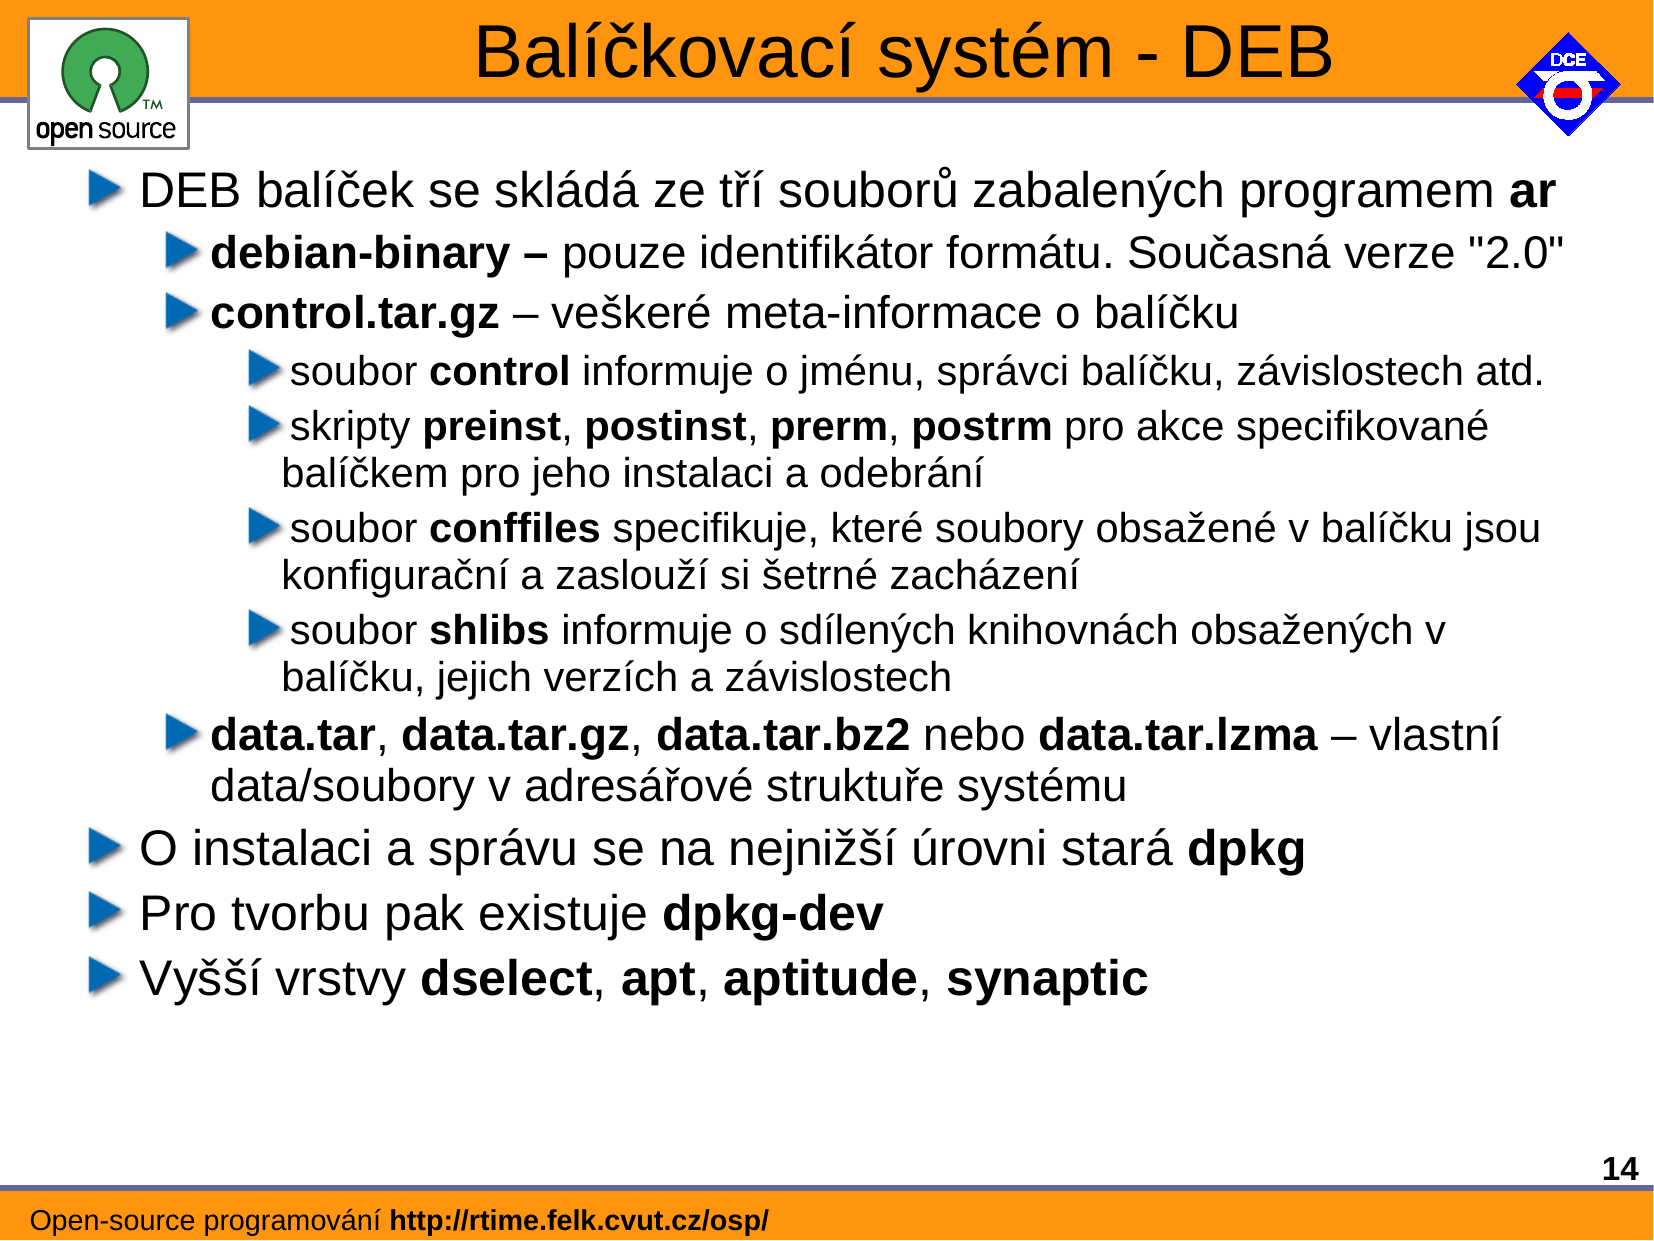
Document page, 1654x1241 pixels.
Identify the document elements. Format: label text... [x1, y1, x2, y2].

title Balíčkovací systém - DEB [178, 4, 1631, 98]
list DEB balíček se skládá ze tří souborů zabalených programem ar debian-binary – pouze identifikátor formátu. Současná verze "2.0" control.tar.gz – veškeré meta-informace o balíčku soubor control informuje o jménu, správci balíčku, závislostech atd. skripty preinst, postinst, prerm, postrm pro akce specifikované balíčkem pro jeho instalaci a odebrání soubor conffiles specifikuje, které soubory obsažené v balíčku jsou konfigurační a zaslouží si šetrné zacházení soubor shlibs informuje o sdílených knihovnách obsažených v balíčku, jejich verzích a závislostech data.tar, data.tar.gz, data.tar.bz2 nebo data.tar.lzma – vlastní data/soubory v adresářové struktuře systému O instalaci a správu se na nejnižší úrovni stará dpkg Pro tvorbu pak existuje dpkg-dev Vyšší vrstvy dselect, apt, aptitude, synaptic [68, 162, 1592, 1117]
